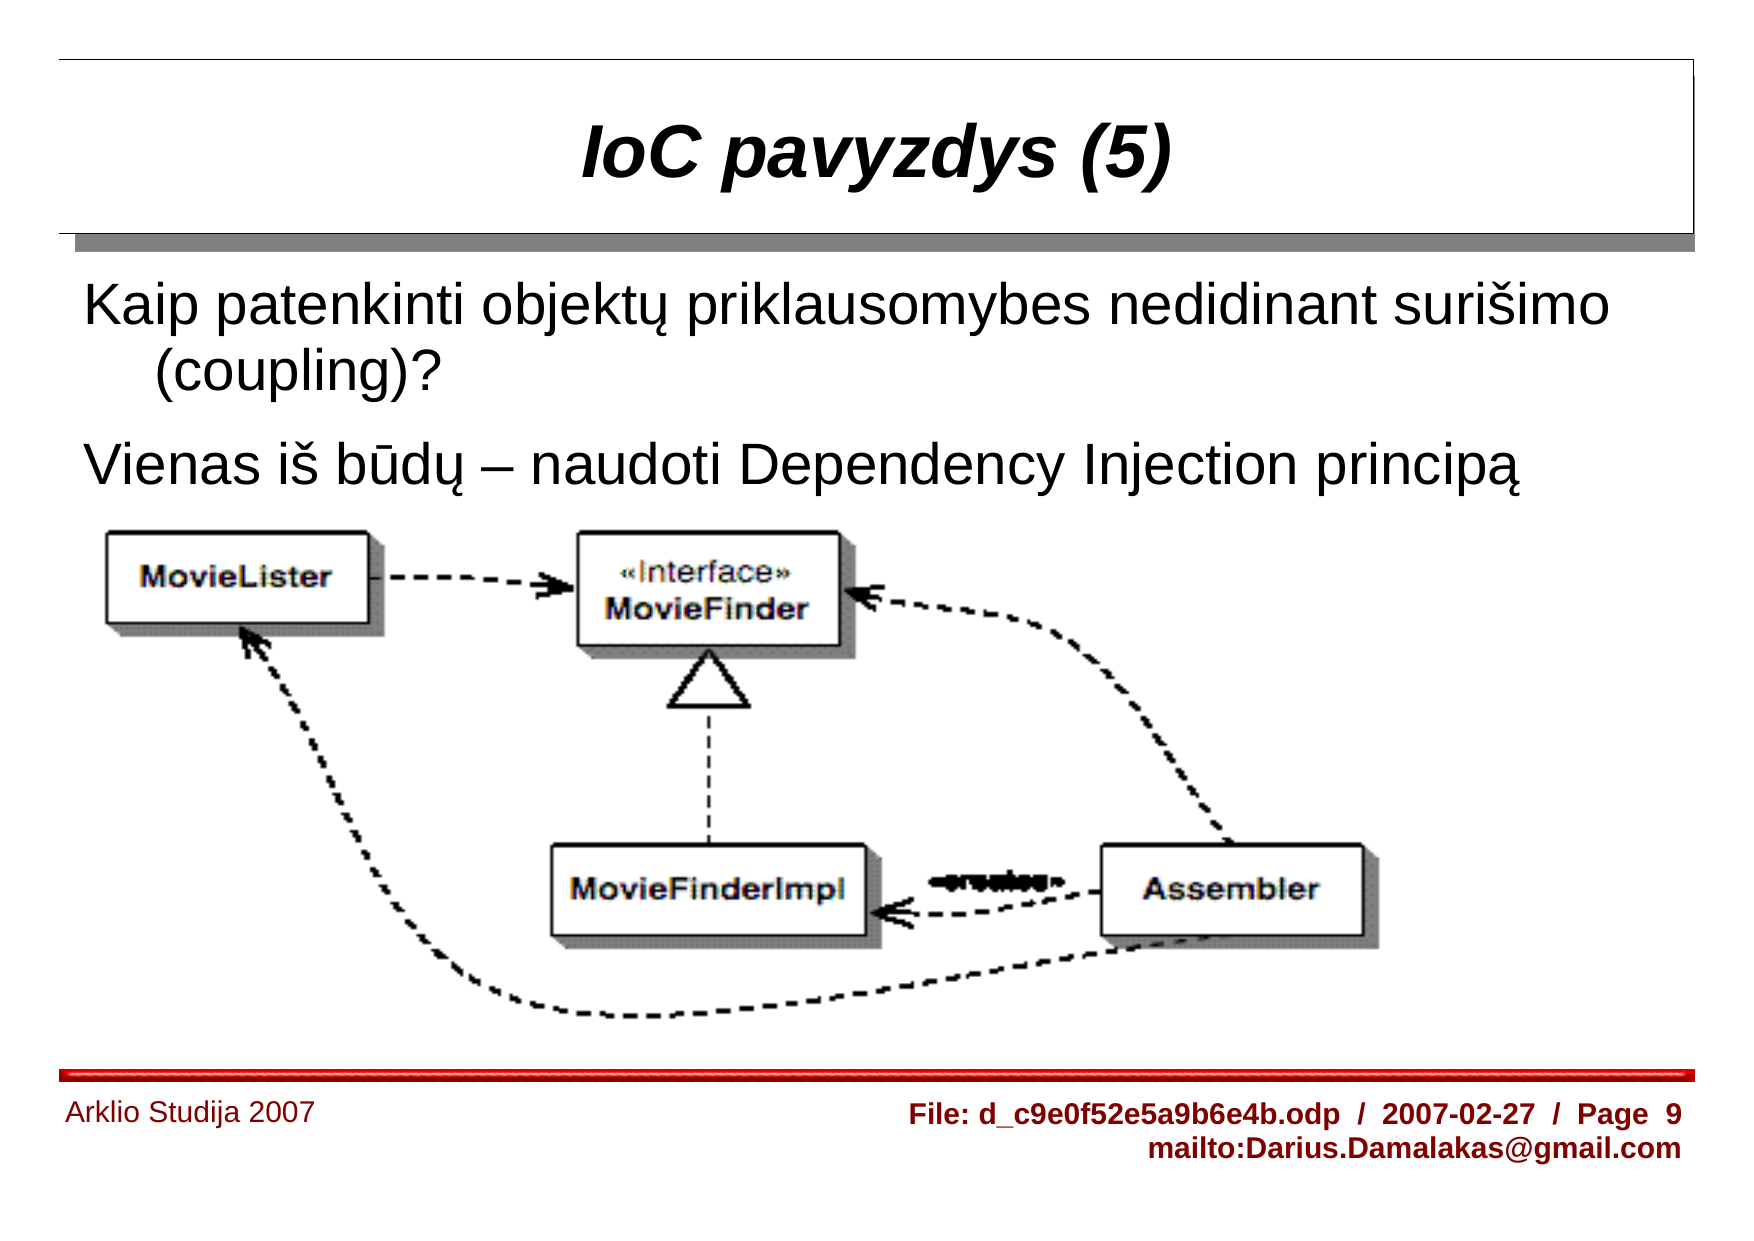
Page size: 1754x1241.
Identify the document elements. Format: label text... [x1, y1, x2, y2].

picture [59, 1069, 1695, 1082]
list Kaip patenkinti objektų priklausomybes nedidinant surišimo (coupling)? Vienas iš būdų – naudoti Dependency Injection principą [71, 272, 1695, 1055]
title IoC pavyzdys (5) [59, 59, 1695, 244]
